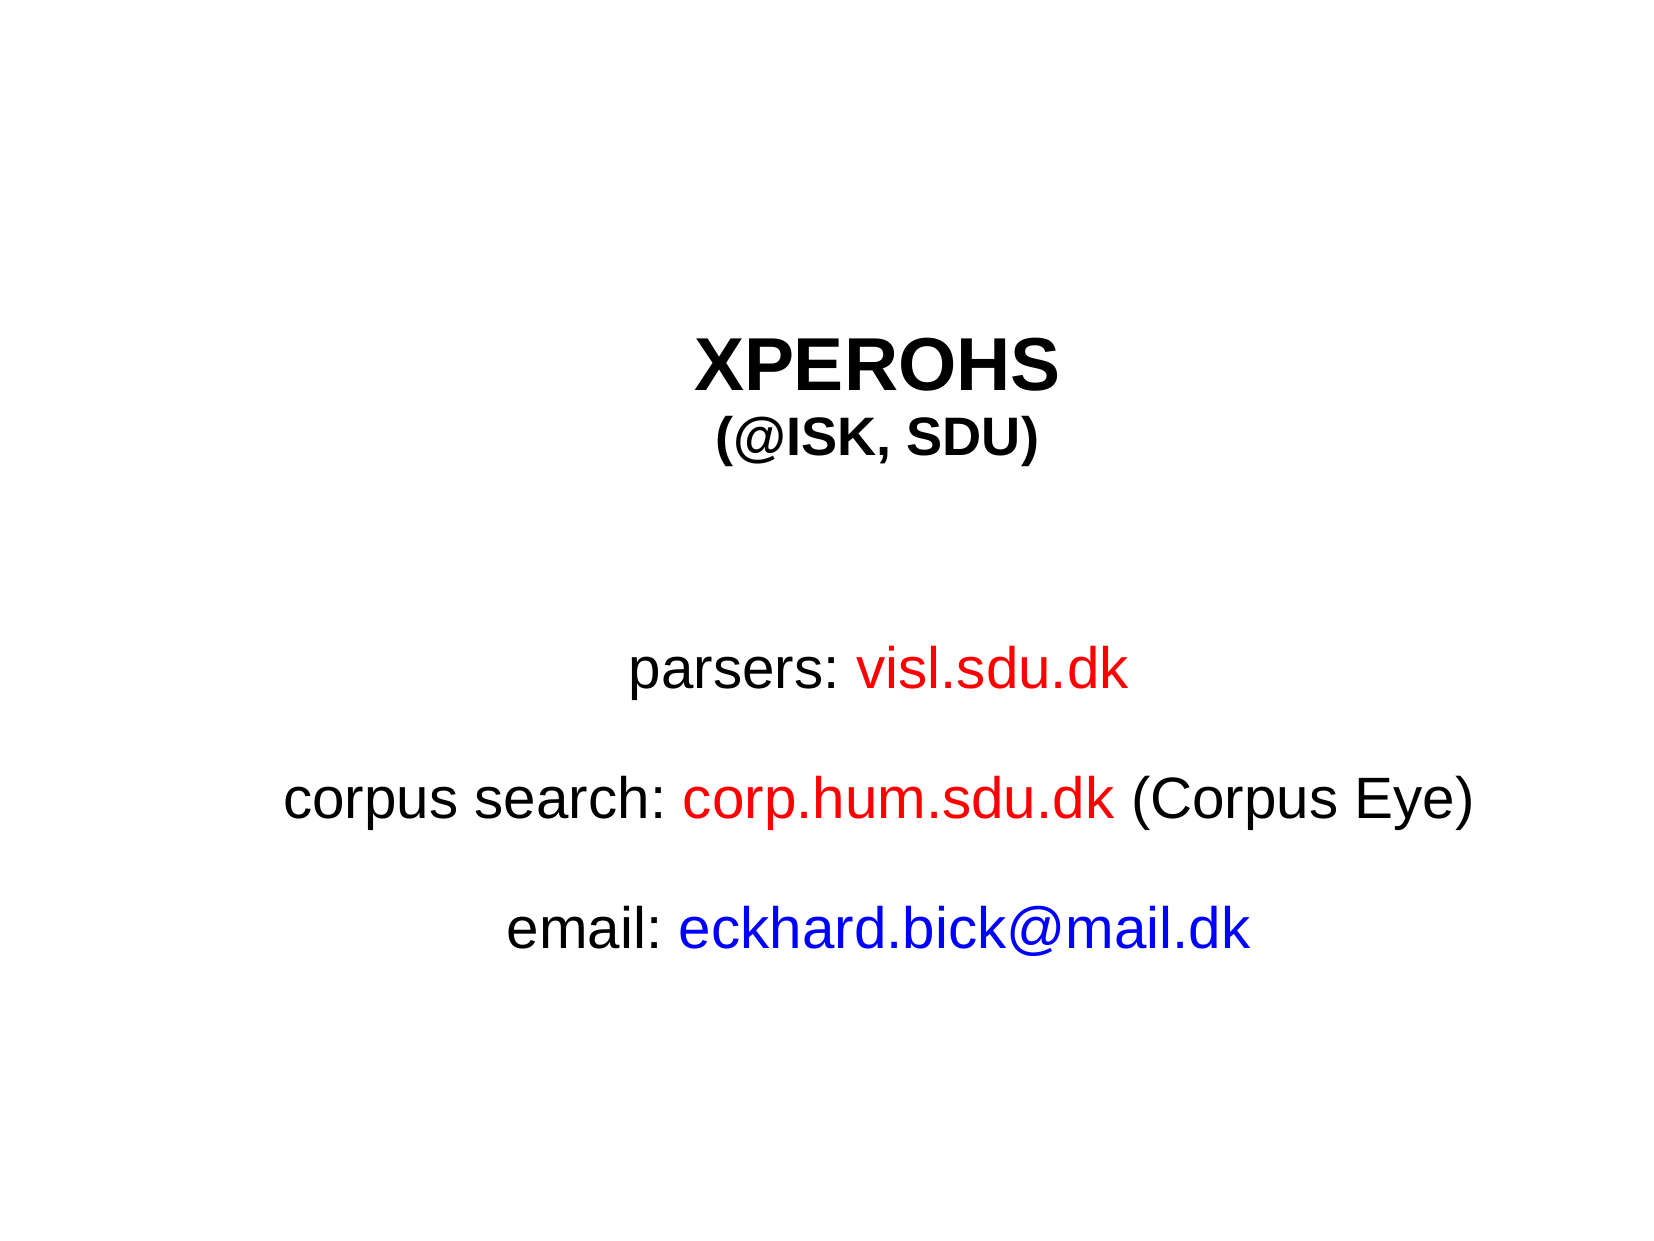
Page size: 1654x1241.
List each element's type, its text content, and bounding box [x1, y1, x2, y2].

text_box XPEROHS (@ISK, SDU) [555, 315, 1201, 475]
title parsers: visl.sdu.dk corpus search: corp.hum.sdu.dk (Corpus Eye) email: eckhard.bick@mail.dk [135, 635, 1624, 961]
